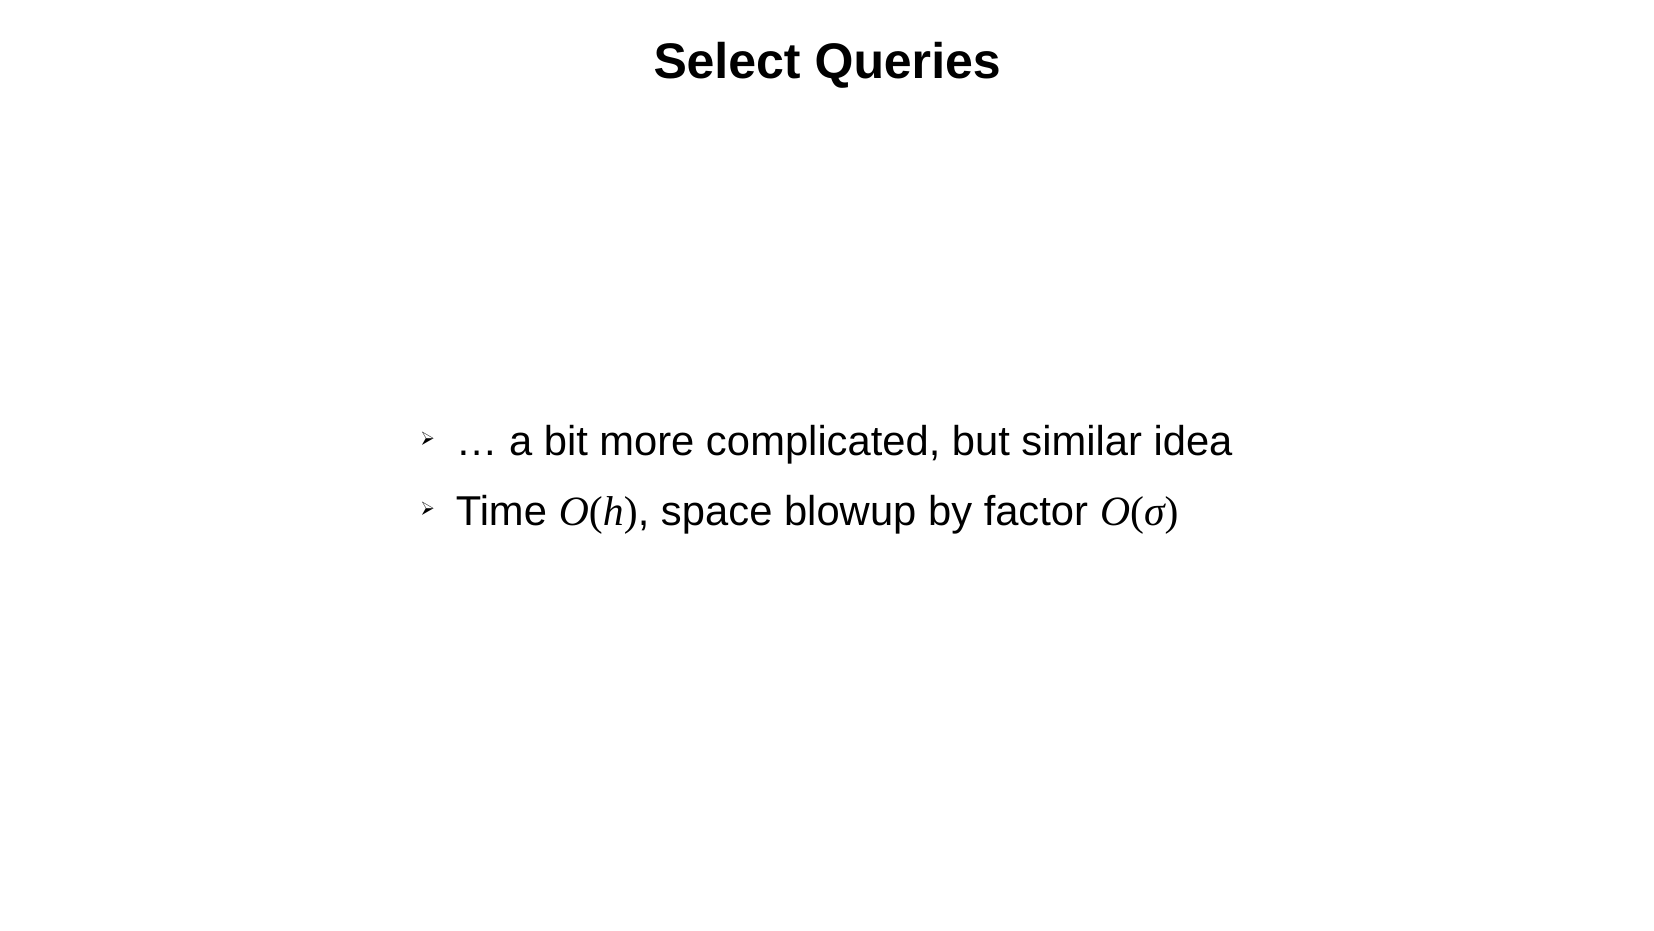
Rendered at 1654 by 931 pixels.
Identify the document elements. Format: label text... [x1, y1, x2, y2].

text_box … a bit more complicated, but similar idea Time O(h), space blowup by factor O(σ) [405, 386, 1248, 542]
text_box Select Queries [638, 0, 1016, 125]
